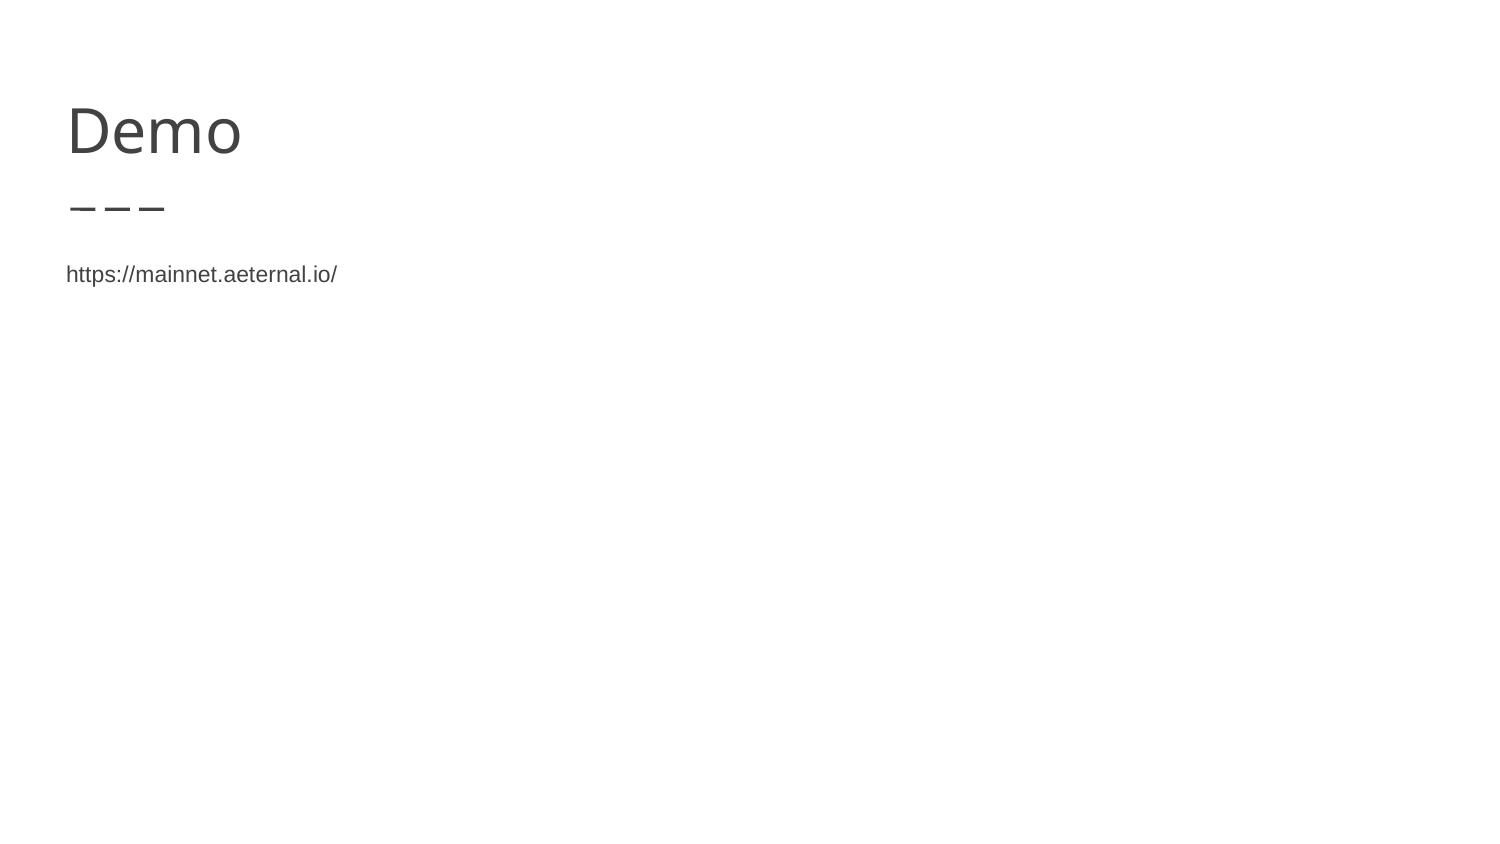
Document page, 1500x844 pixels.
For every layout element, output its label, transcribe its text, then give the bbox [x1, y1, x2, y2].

title Demo [51, 61, 1449, 182]
list https://mainnet.aeternal.io/ [51, 240, 1449, 311]
